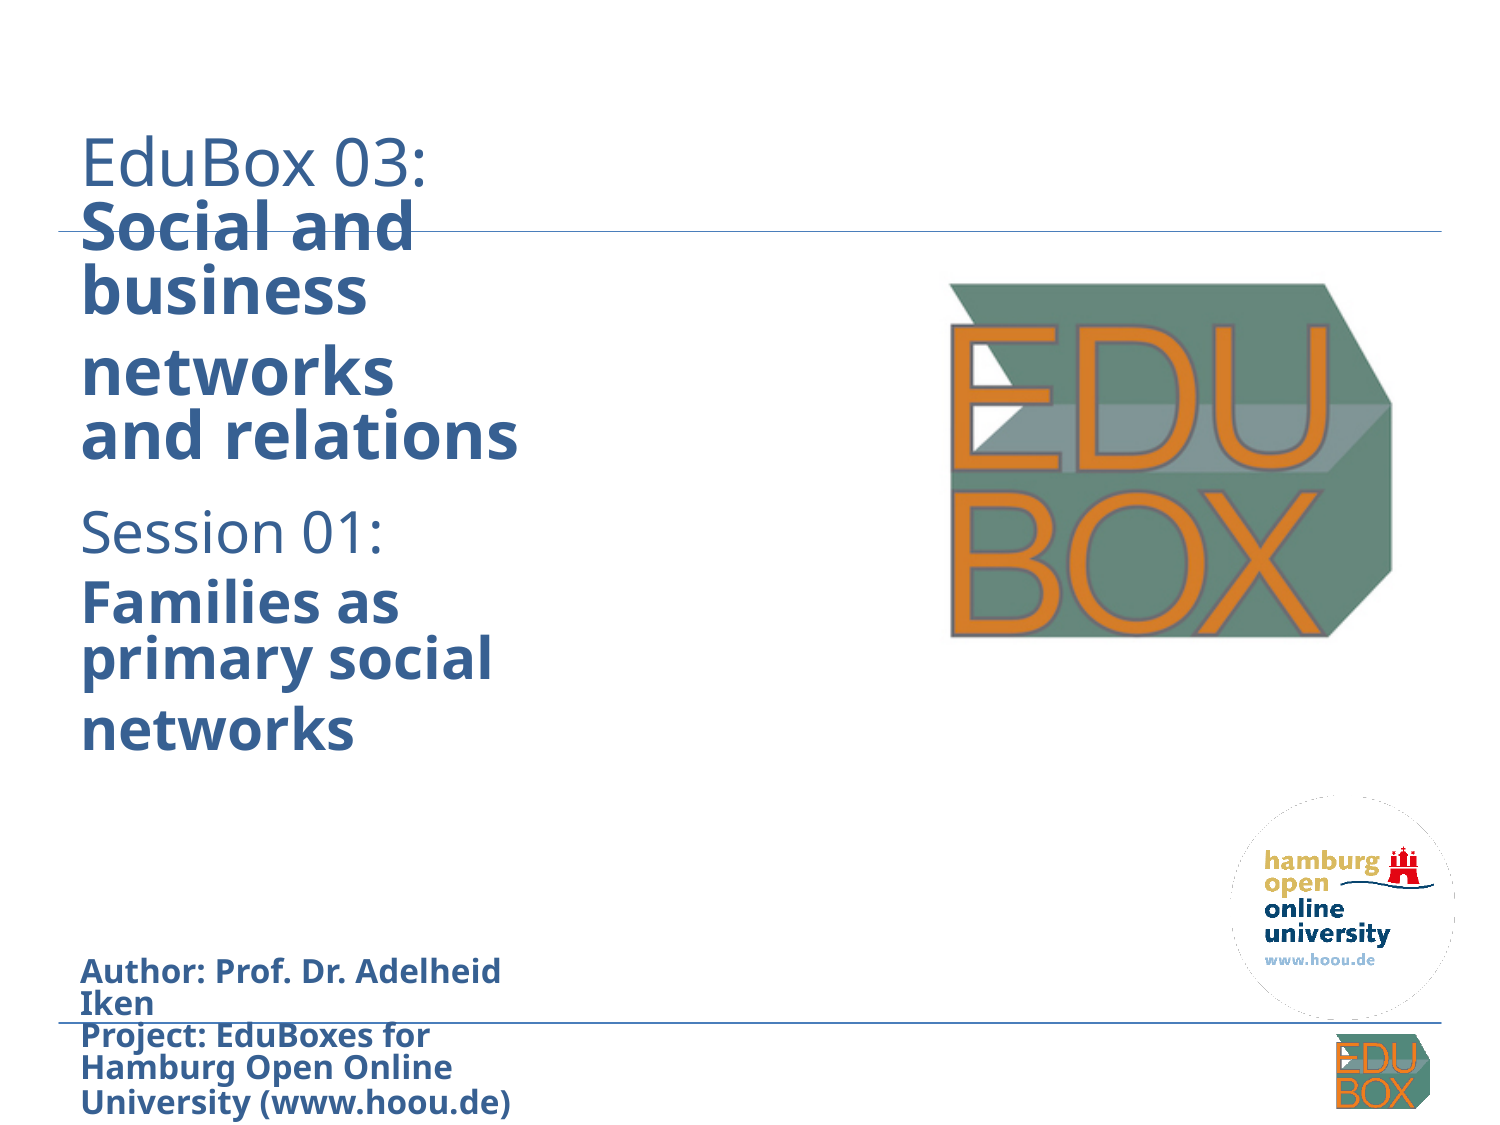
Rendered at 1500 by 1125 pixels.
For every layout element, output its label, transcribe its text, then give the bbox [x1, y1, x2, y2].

picture [1328, 1028, 1437, 1114]
list EduBox 03: Social and business networks and relations Session 01: Families as primary social networks Author: Prof. Dr. Adelheid Iken Project: EduBoxes for Hamburg Open Online University (www.hoou.de) [53, 254, 1404, 1005]
picture [913, 258, 1429, 665]
picture [1230, 795, 1455, 1020]
